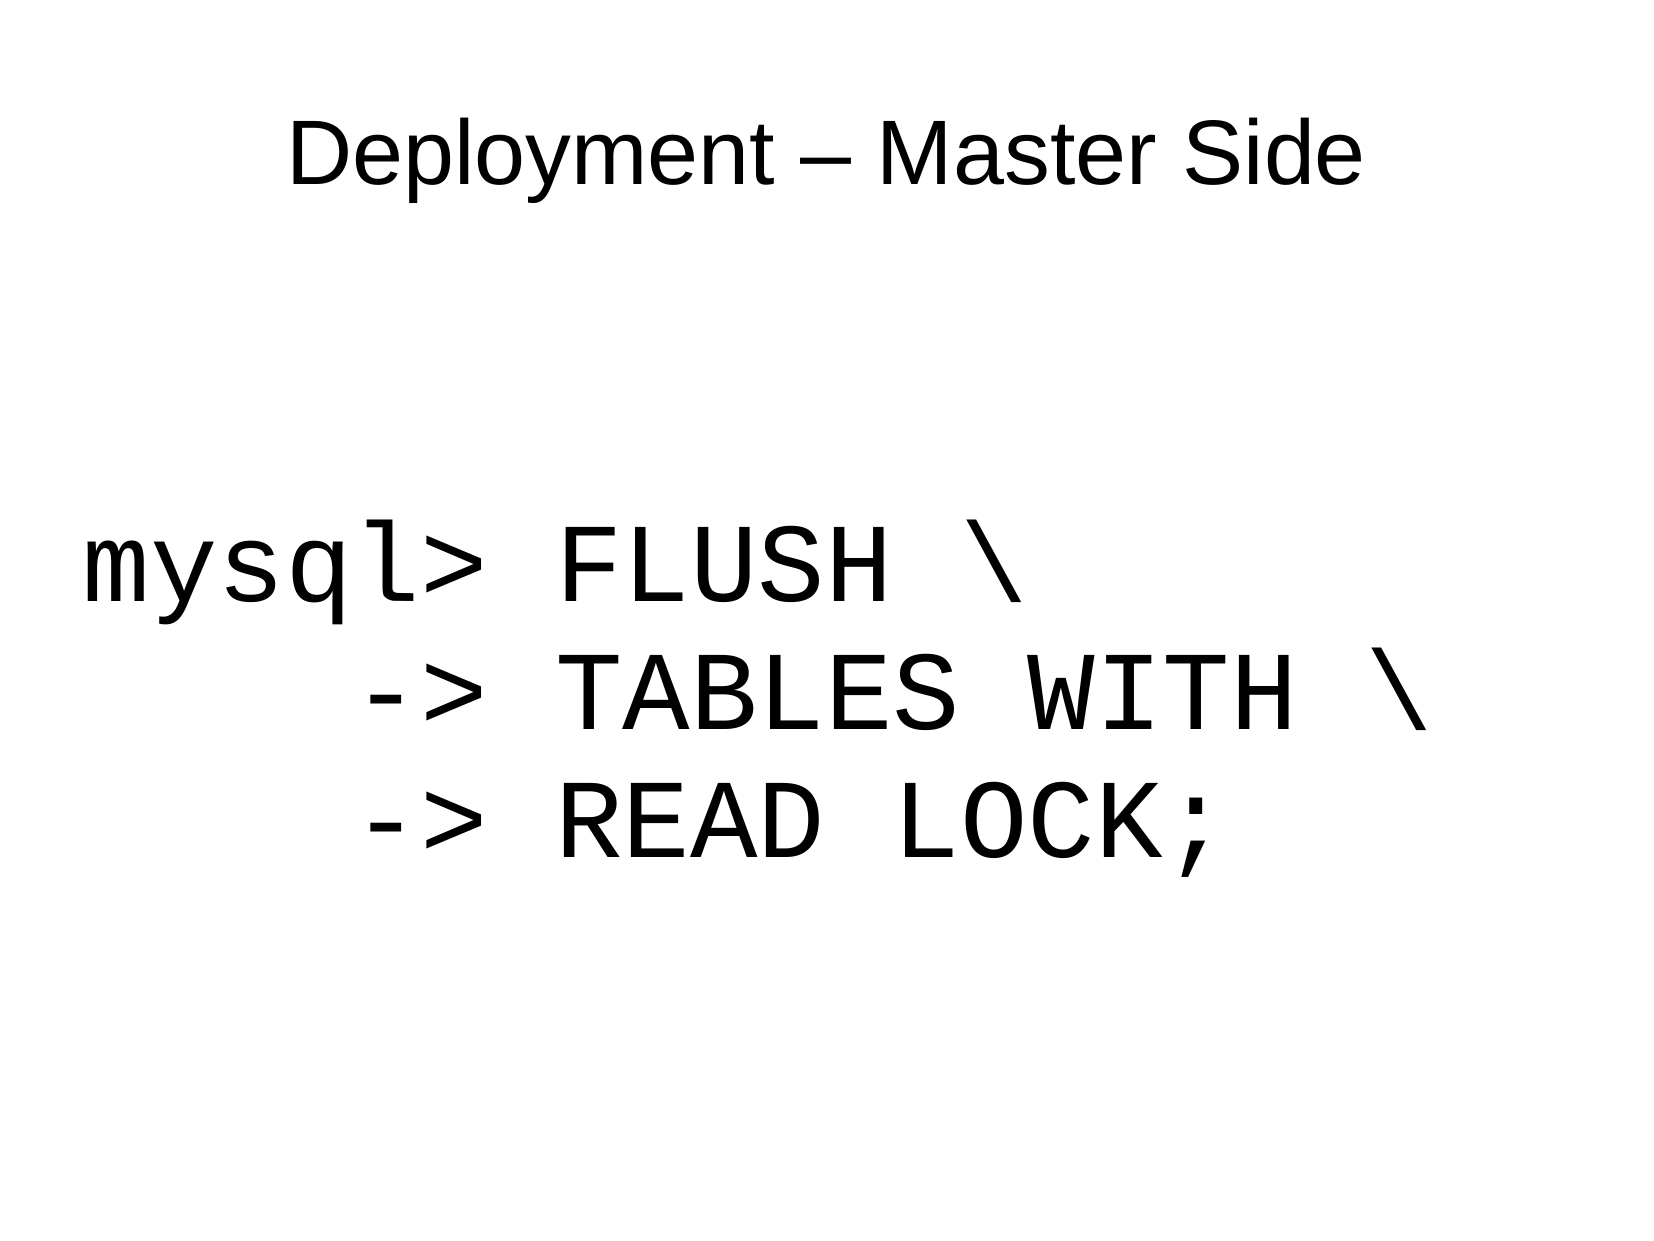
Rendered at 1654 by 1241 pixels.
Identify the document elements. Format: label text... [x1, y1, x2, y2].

subtitle mysql> FLUSH \ -> TABLES WITH \ -> READ LOCK; [82, 290, 1571, 1109]
title Deployment – Master Side [82, 49, 1571, 257]
